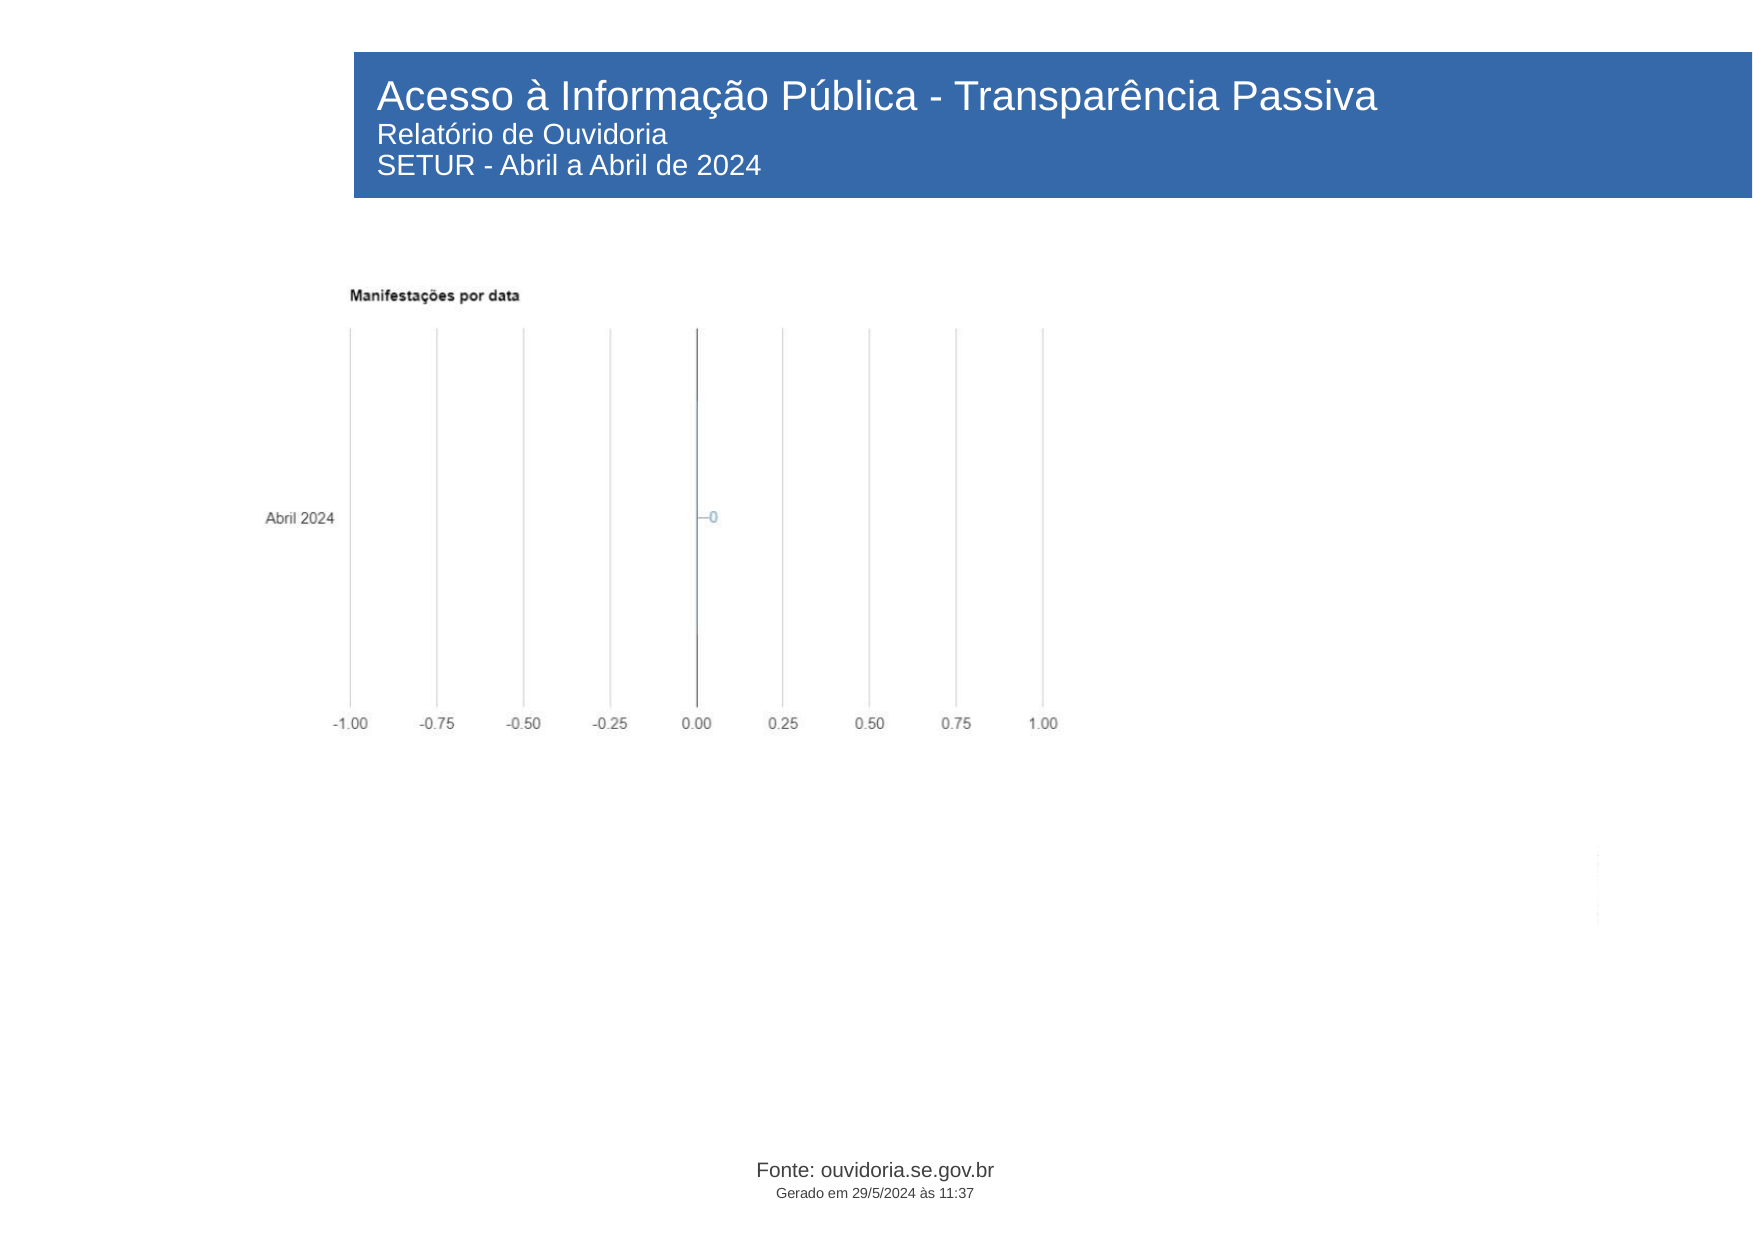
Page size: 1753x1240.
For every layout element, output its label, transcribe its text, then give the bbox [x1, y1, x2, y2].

text_box Acesso à Informação Pública - Transparência Passiva Relatório de Ouvidoria SETUR - Abril a Abril de 2024 [376, 72, 1403, 186]
text_box [354, 52, 1752, 198]
text_box Fonte: ouvidoria.se.gov.br Gerado em 29/5/2024 às 11:37 [756, 1158, 1023, 1208]
text_box [155, 211, 1599, 1028]
